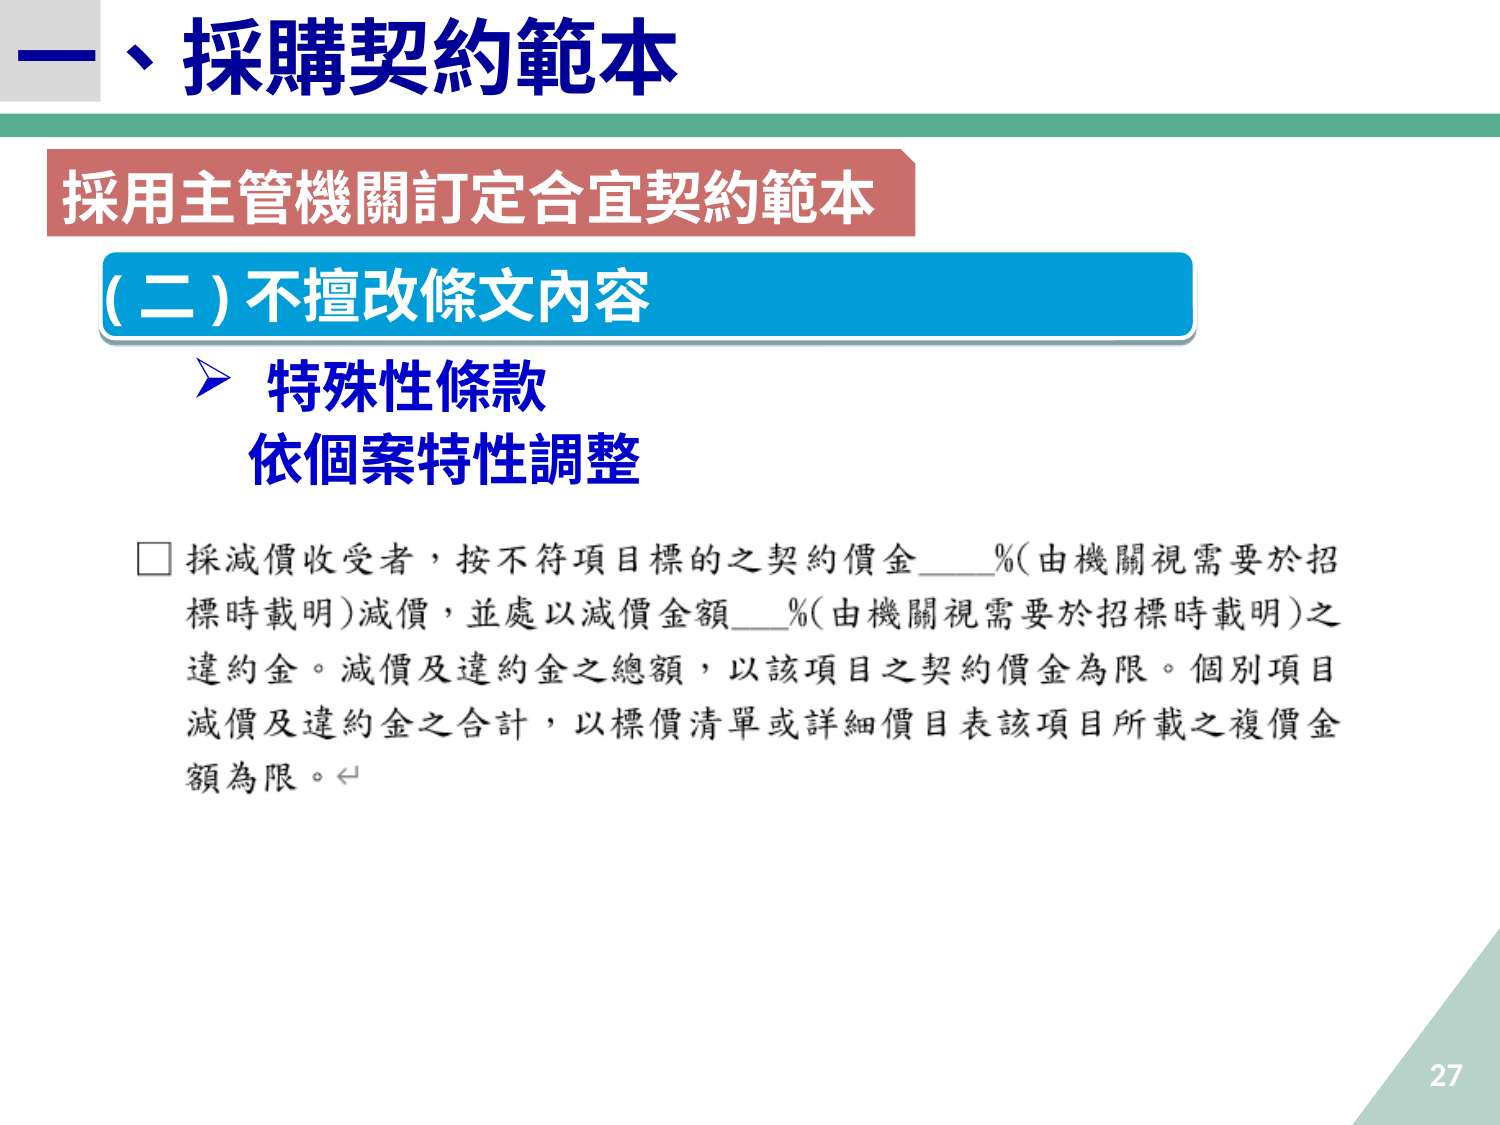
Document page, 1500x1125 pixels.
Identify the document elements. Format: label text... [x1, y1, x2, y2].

text_box [0, 113, 1500, 138]
picture [100, 526, 1365, 802]
text_box 一、採購契約範本 [0, 0, 1465, 113]
text_box (二)不擅改條文內容 [100, 250, 1195, 339]
text_box 採用主管機關訂定合宜契約範本 [47, 149, 916, 237]
text_box [1352, 927, 1500, 1125]
slide_number <編號> [1128, 1042, 1478, 1103]
text_box 特殊性條款 依個案特性調整 [0, 265, 1376, 718]
